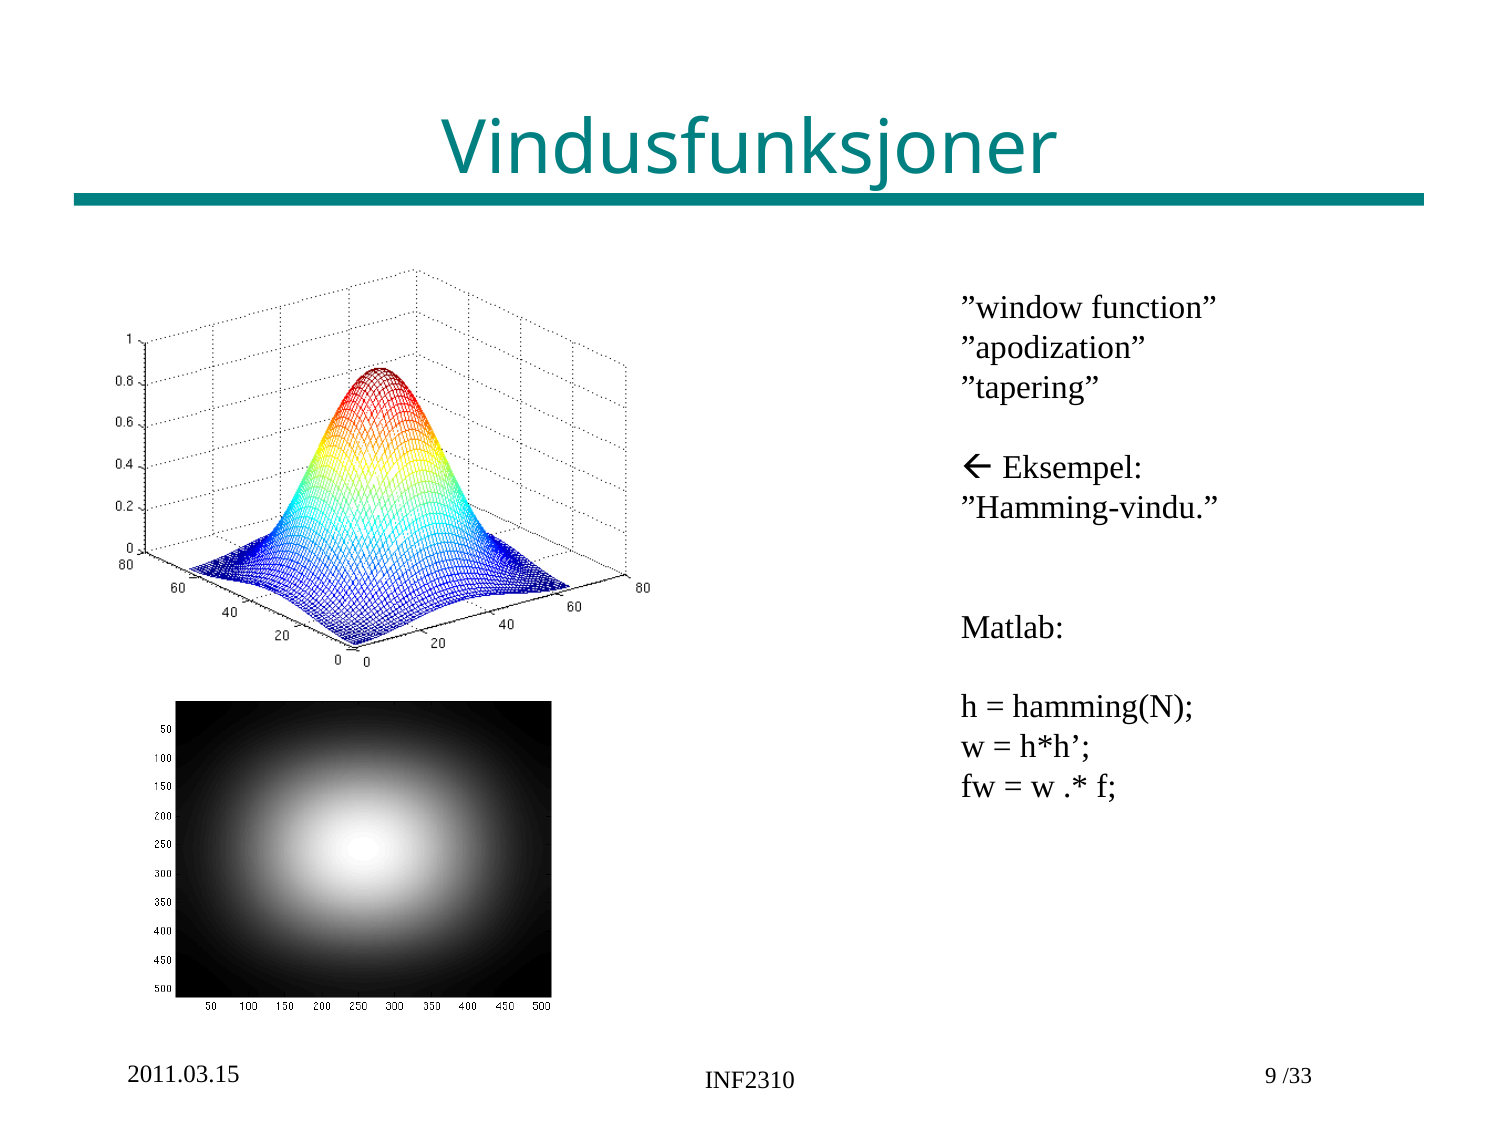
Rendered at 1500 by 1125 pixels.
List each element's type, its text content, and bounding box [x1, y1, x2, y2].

text_box ”window function” ”apodization” ”tapering”  Eksempel: ”Hamming-vindu.” Matlab: h = hamming(N); w = h*h’; fw = w .* f; [946, 277, 1339, 813]
title Vindusfunksjoner [112, 62, 1388, 226]
picture [64, 234, 684, 1036]
